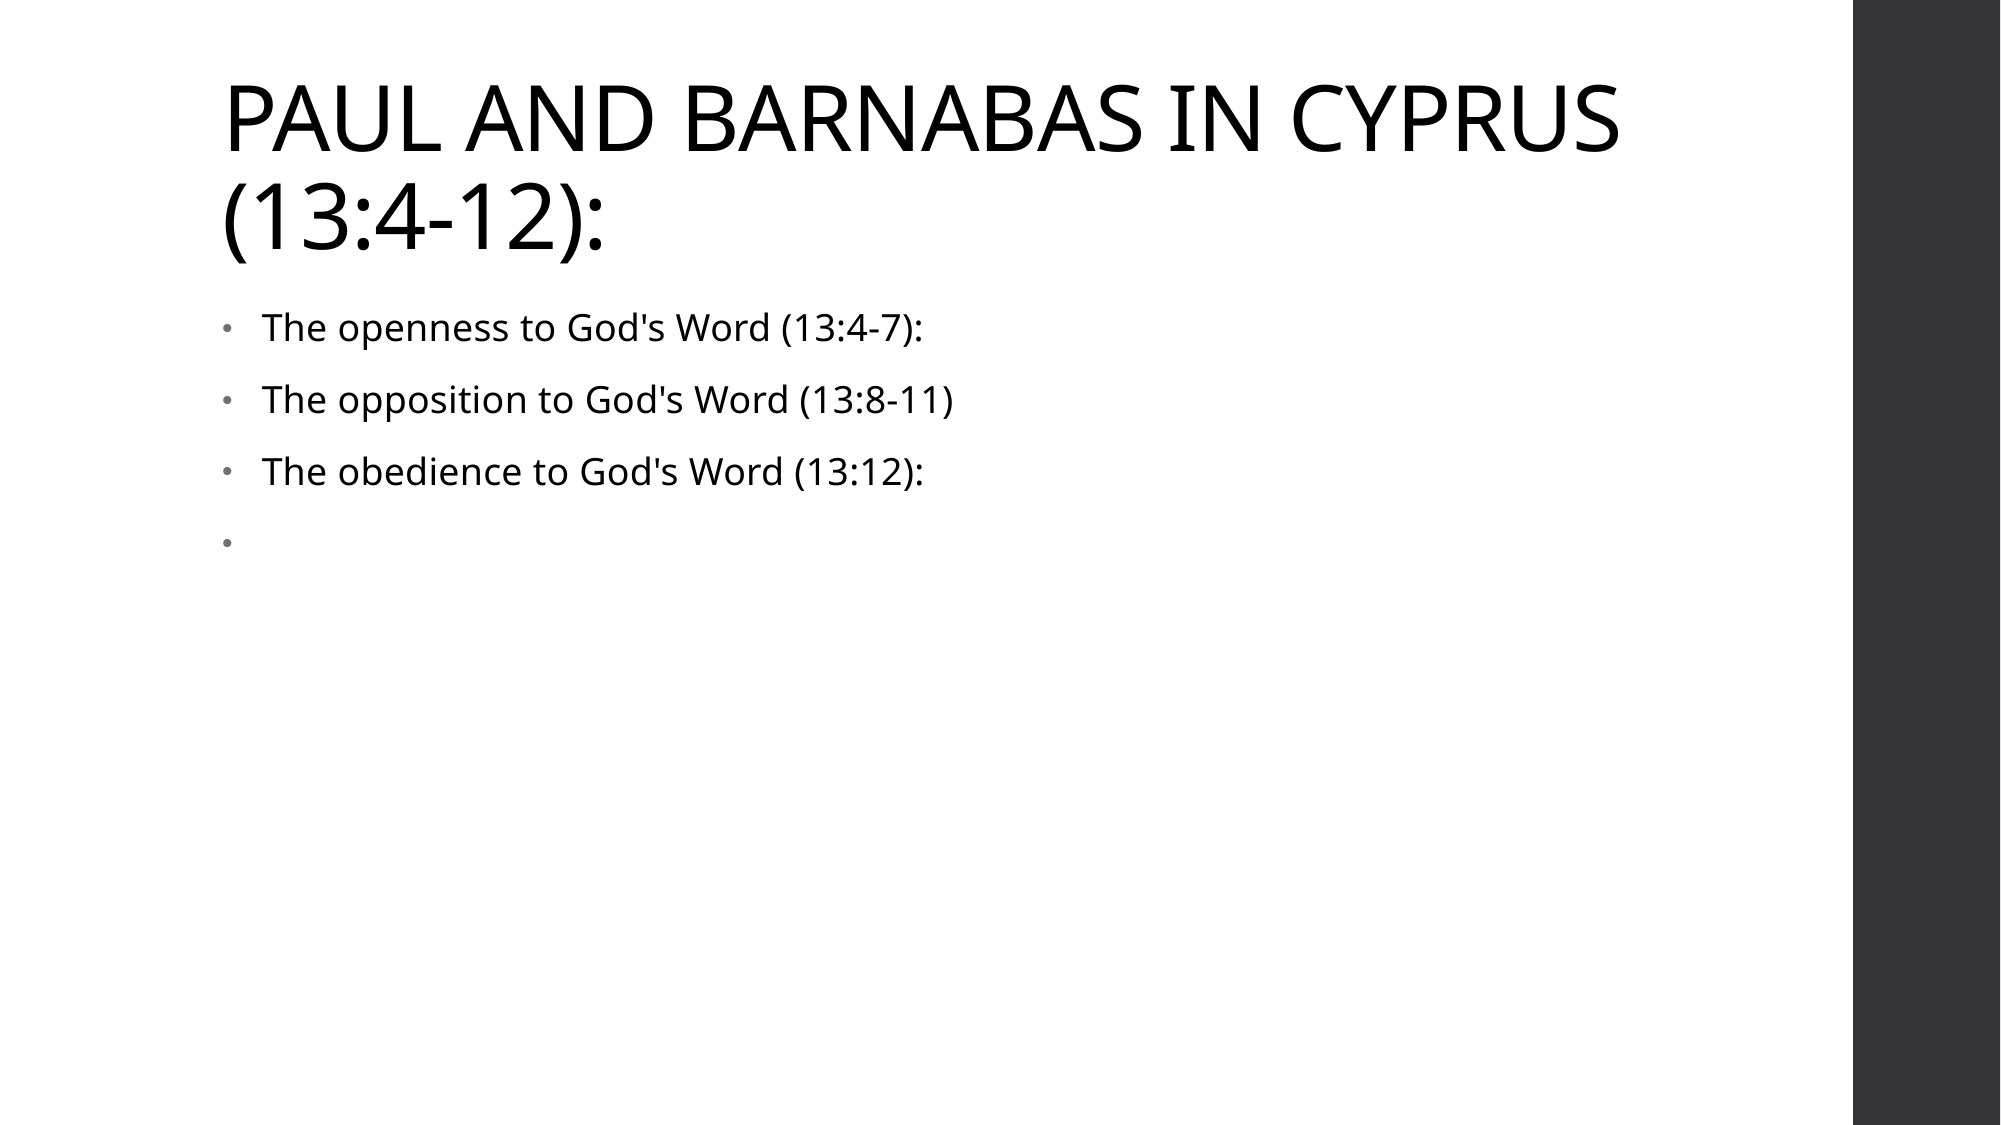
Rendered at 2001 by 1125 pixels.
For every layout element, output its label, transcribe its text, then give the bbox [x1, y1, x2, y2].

list The openness to God's Word (13:4-7): The opposition to God's Word (13:8-11) The obedience to God's Word (13:12): [206, 299, 1617, 1014]
title PAUL AND BARNABAS IN CYPRUS (13:4-12): [206, 60, 1797, 278]
